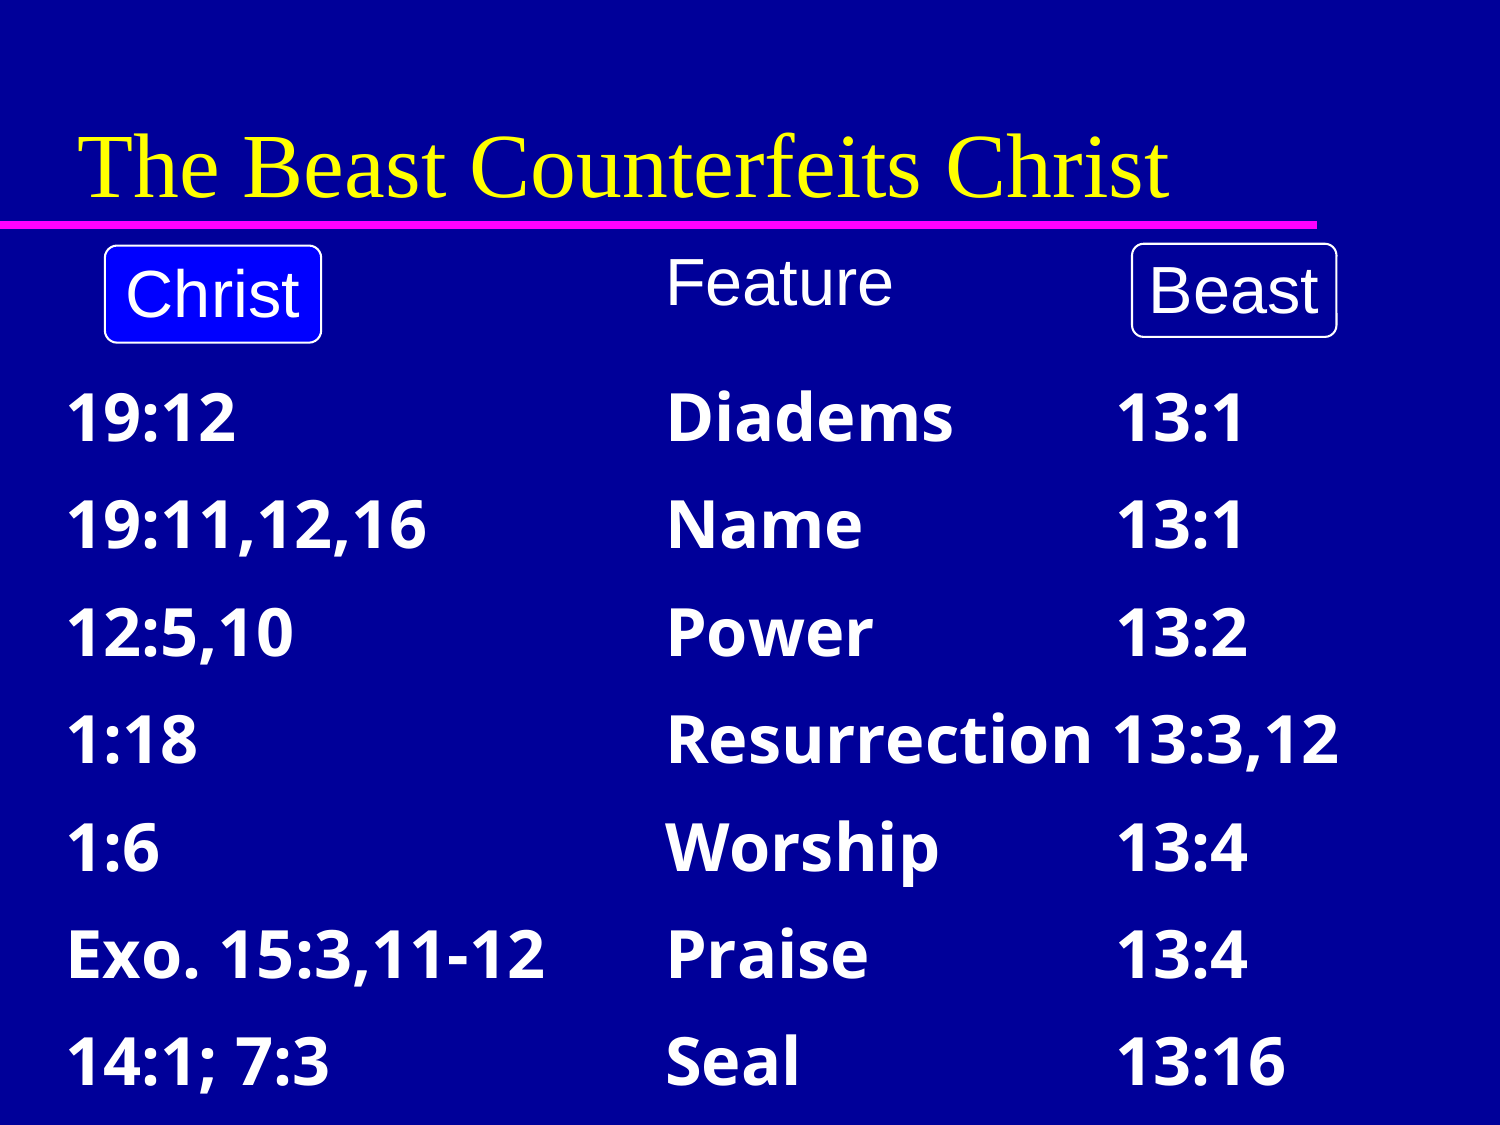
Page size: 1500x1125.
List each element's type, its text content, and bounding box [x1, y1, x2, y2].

title The Beast Counterfeits Christ [62, 43, 1338, 225]
text_box Feature [650, 237, 1101, 328]
text_box Beast [1132, 243, 1337, 337]
list 19:12 Diadems 13:1 19:11,12,16 Name 13:1 12:5,10 Power 13:2 1:18 Resurrection 13:3,12 1:6 Worship 13:4 Exo. 15:3,11-12 Praise 13:4 14:1; 7:3 Seal 13:16 5:9 Nations’ allegiance 13:7-8 [50, 362, 1476, 1123]
text_box Christ [104, 245, 322, 343]
